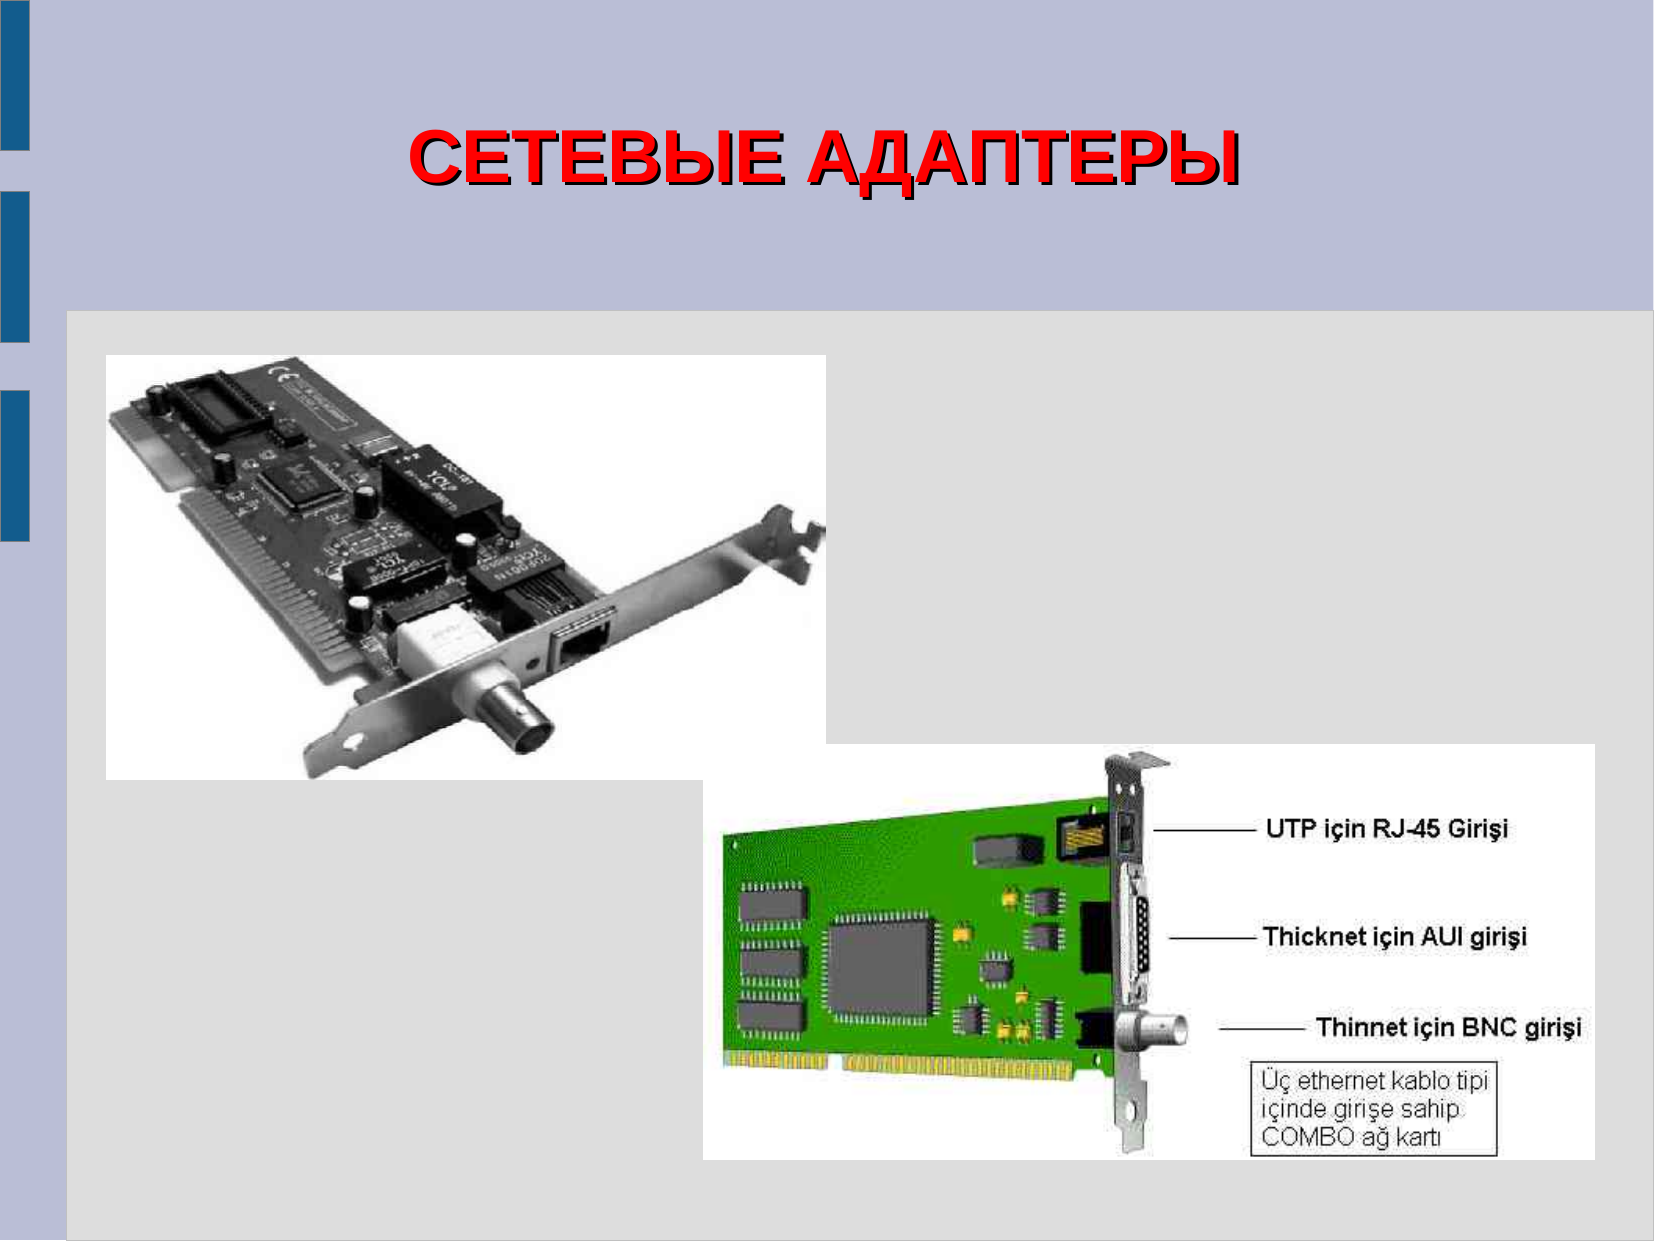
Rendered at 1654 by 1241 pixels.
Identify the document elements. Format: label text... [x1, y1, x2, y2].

picture [106, 355, 1595, 1160]
title СЕТЕВЫЕ АДАПТЕРЫ [118, 52, 1531, 260]
